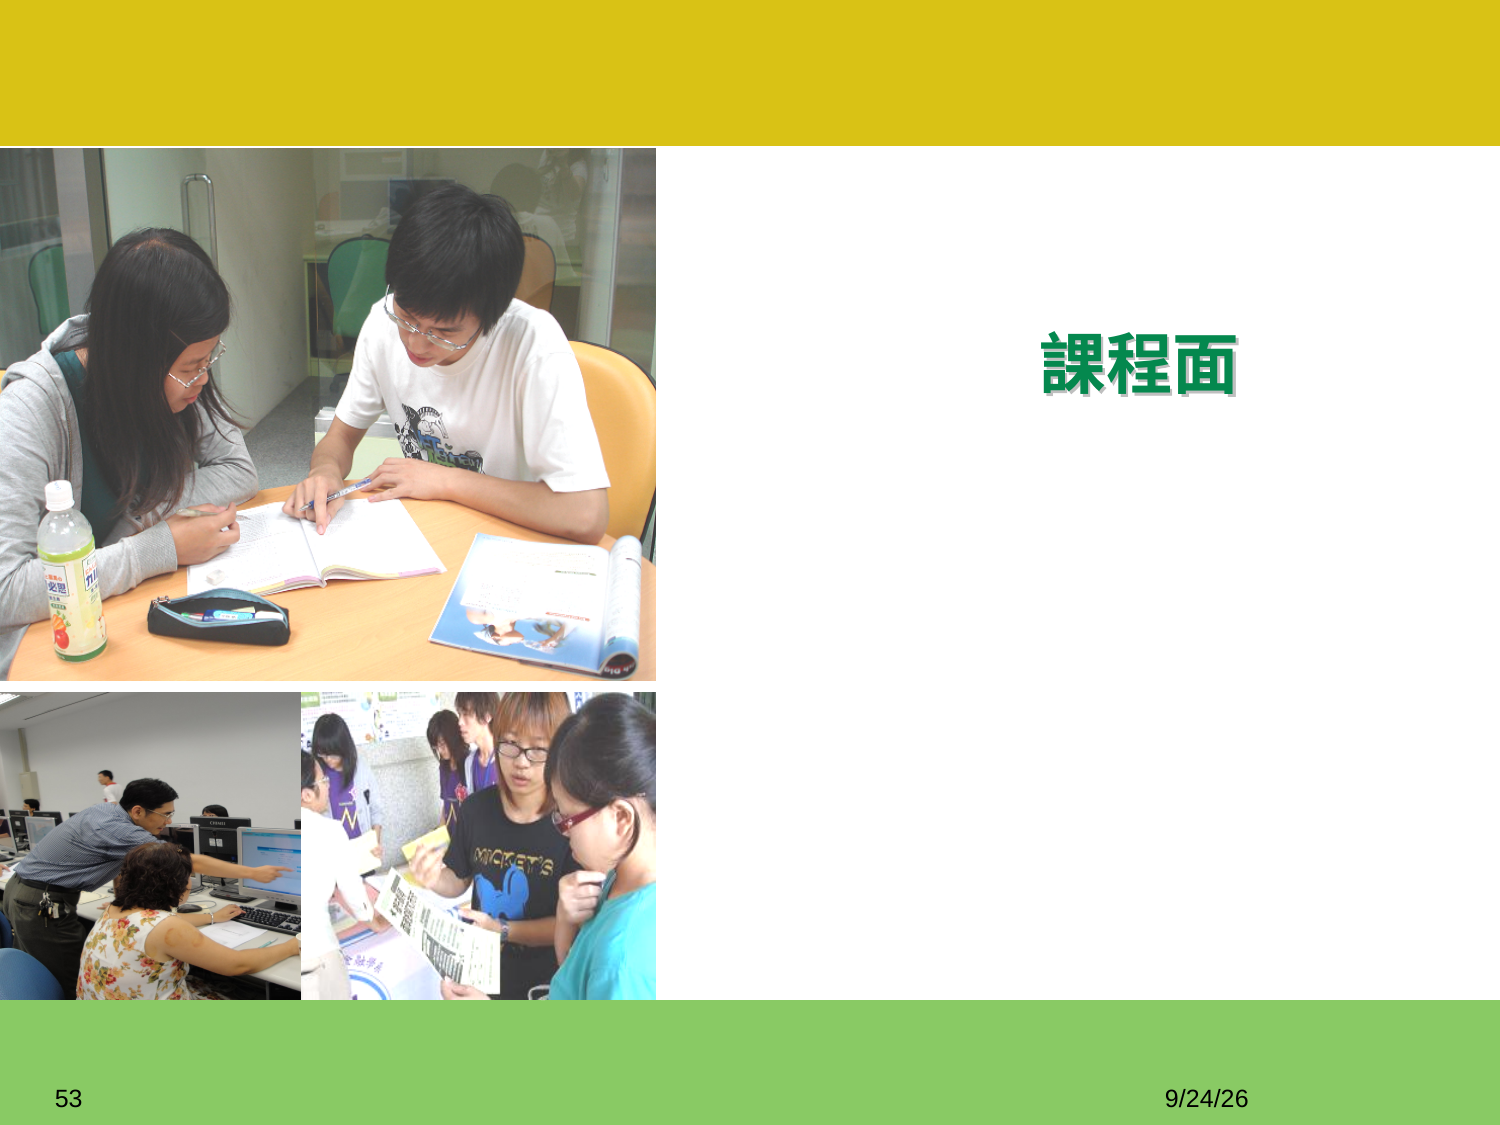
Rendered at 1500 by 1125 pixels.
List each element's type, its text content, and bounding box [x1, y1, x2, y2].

text_box [37, 1074, 100, 1116]
title 課程面 [820, 314, 1459, 390]
text_box [1149, 1074, 1475, 1116]
